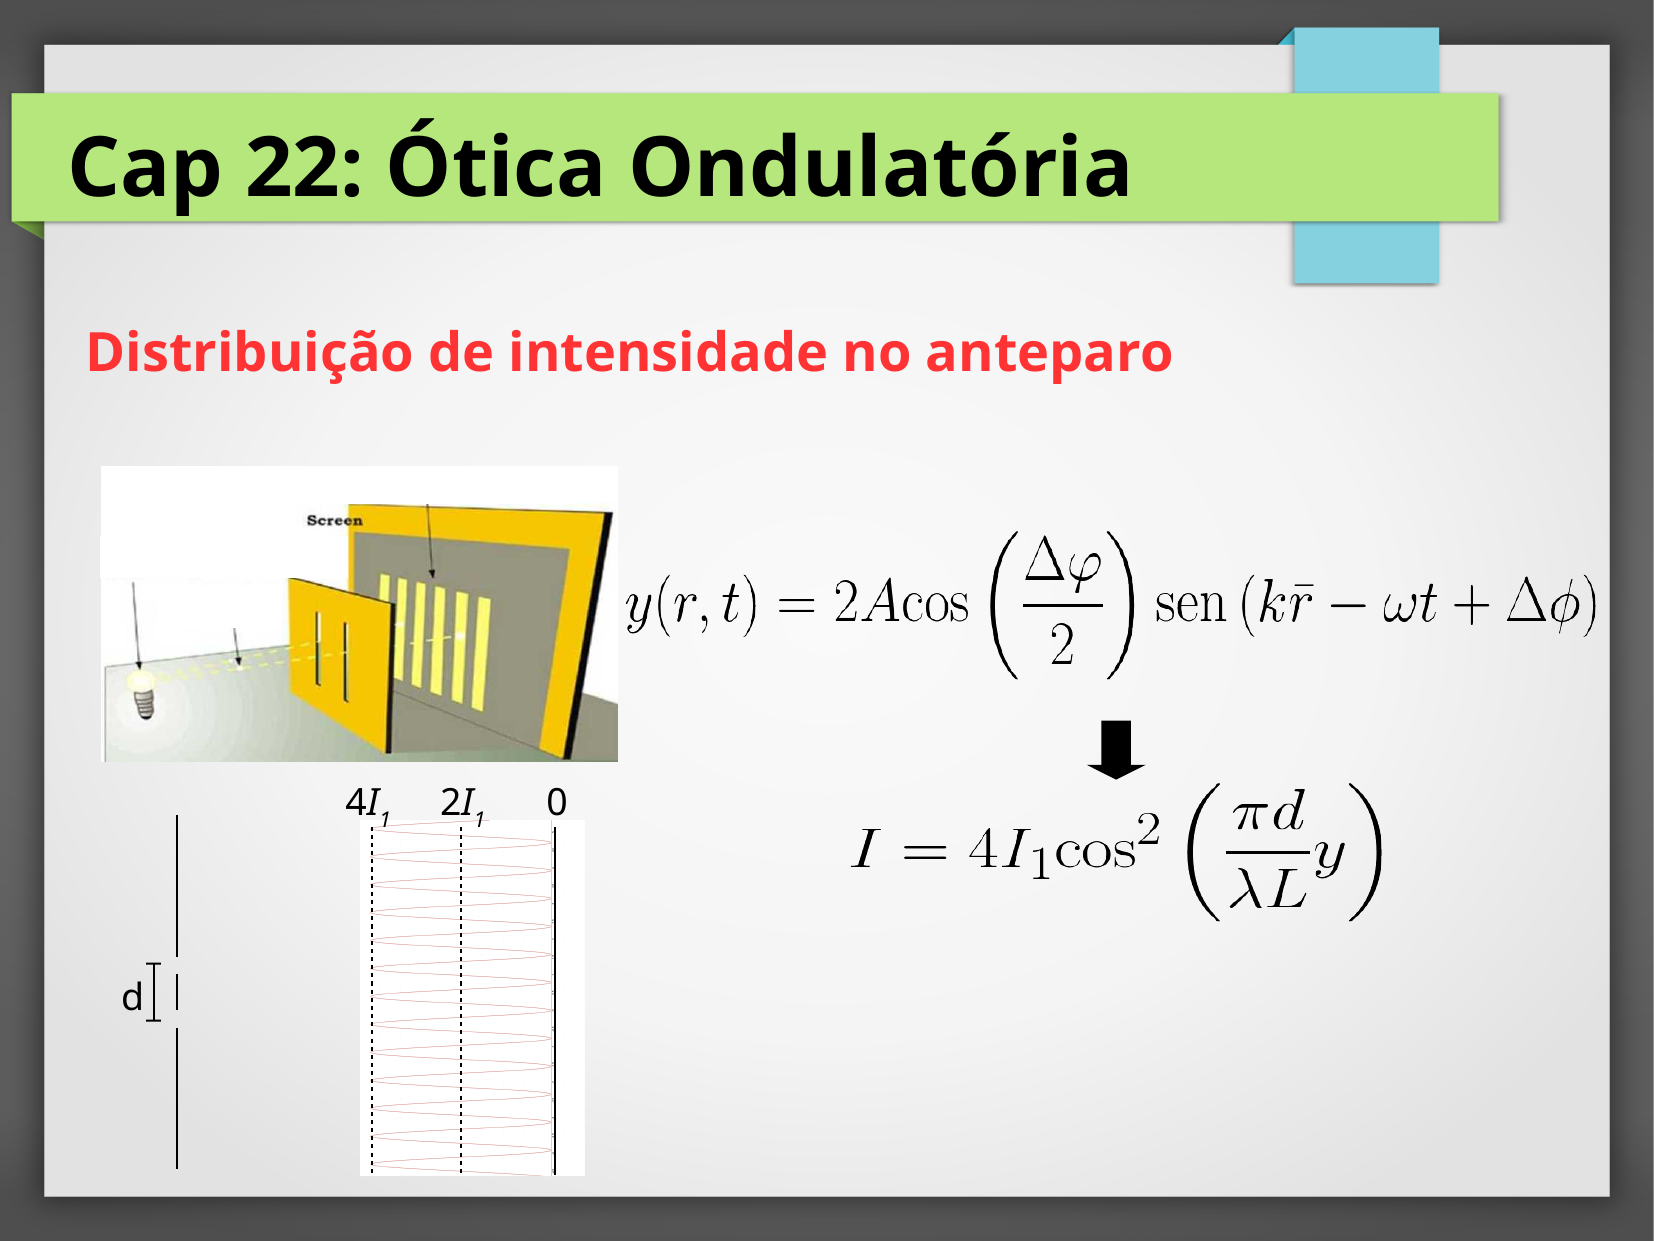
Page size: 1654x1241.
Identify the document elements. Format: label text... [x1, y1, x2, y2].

text_box 2I1 [425, 767, 500, 837]
text_box Cap 22: Ótica Ondulatória [53, 100, 1607, 1193]
text_box d [106, 962, 158, 1023]
text_box [1086, 720, 1146, 780]
picture [0, 0, 1654, 1241]
text_box Distribuição de intensidade no anteparo [70, 306, 1583, 833]
text_box 0 [531, 767, 582, 828]
text_box 4I1 [330, 767, 405, 837]
